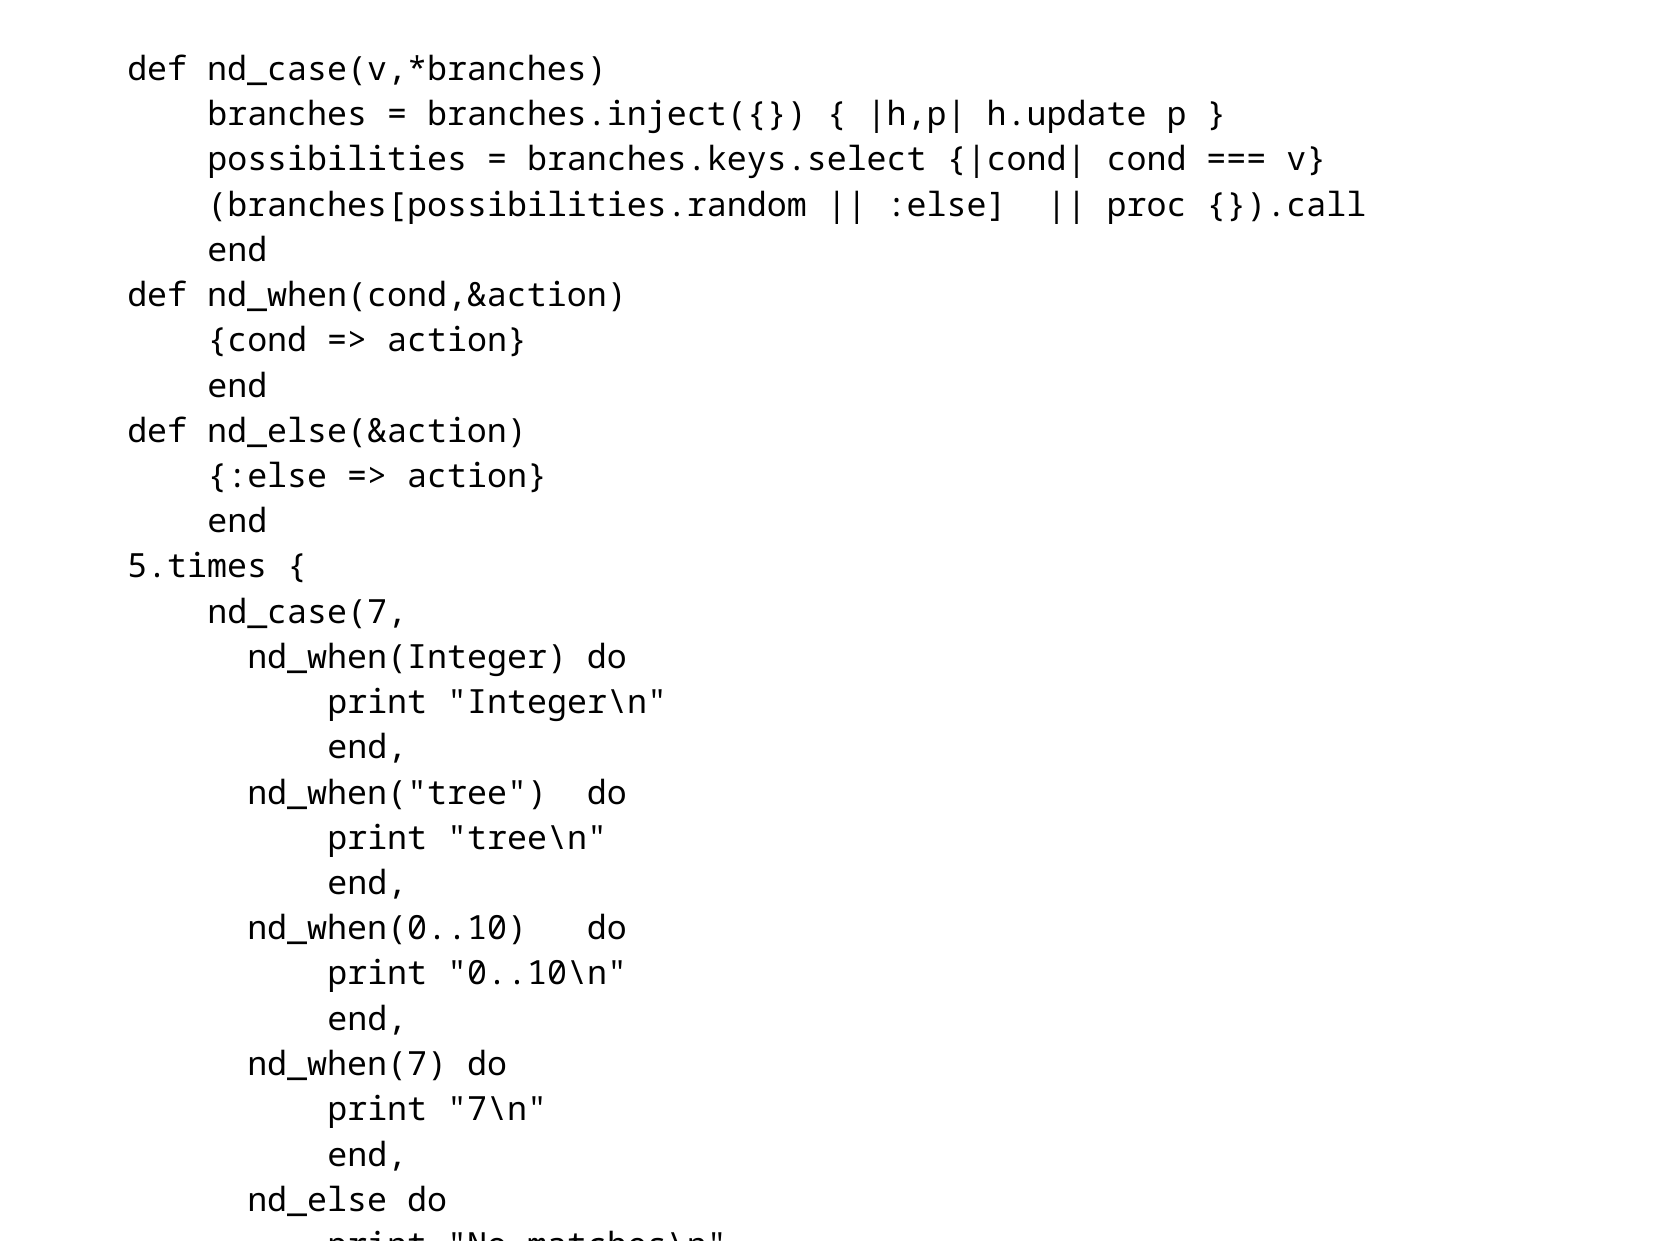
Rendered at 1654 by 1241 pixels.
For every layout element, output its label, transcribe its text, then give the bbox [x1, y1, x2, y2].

text_box def nd_case(v,*branches) branches = branches.inject({}) { |h,p| h.update p } possibilities = branches.keys.select {|cond| cond === v} (branches[possibilities.random || :else] || proc {}).call end def nd_when(cond,&action) {cond => action} end def nd_else(&action) {:else => action} end 5.times { nd_case(7, nd_when(Integer) do print "Integer\n" end, nd_when("tree") do print "tree\n" end, nd_when(0..10) do print "0..10\n" end, nd_when(7) do print "7\n" end, nd_else do print "No matches\n" end ) } [112, 37, 1383, 1218]
